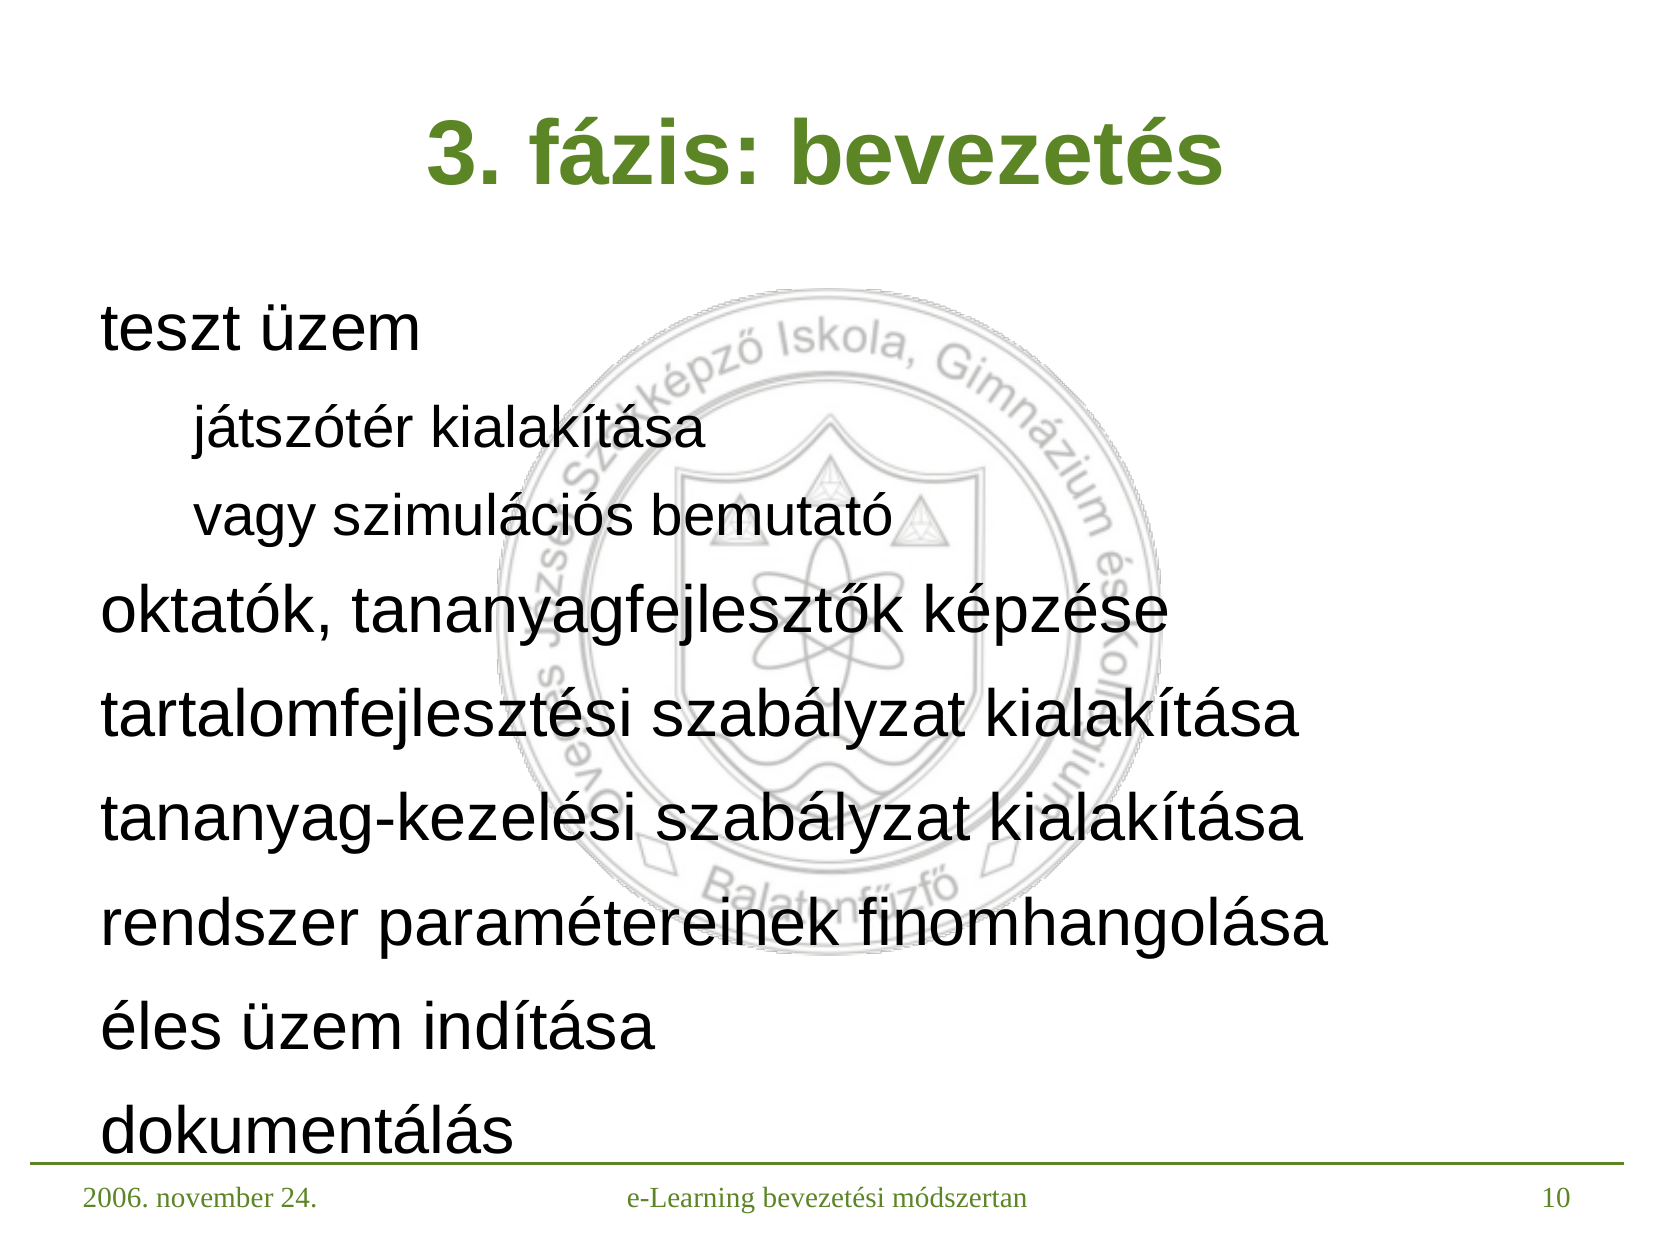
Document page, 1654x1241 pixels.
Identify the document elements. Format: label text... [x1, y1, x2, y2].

title 3. fázis: bevezetés [82, 49, 1571, 257]
list teszt üzem játszótér kialakítása vagy szimulációs bemutató oktatók, tananyagfejlesztők képzése tartalomfejlesztési szabályzat kialakítása tananyag-kezelési szabályzat kialakítása rendszer paramétereinek finomhangolása éles üzem indítása dokumentálás [82, 290, 1571, 1169]
